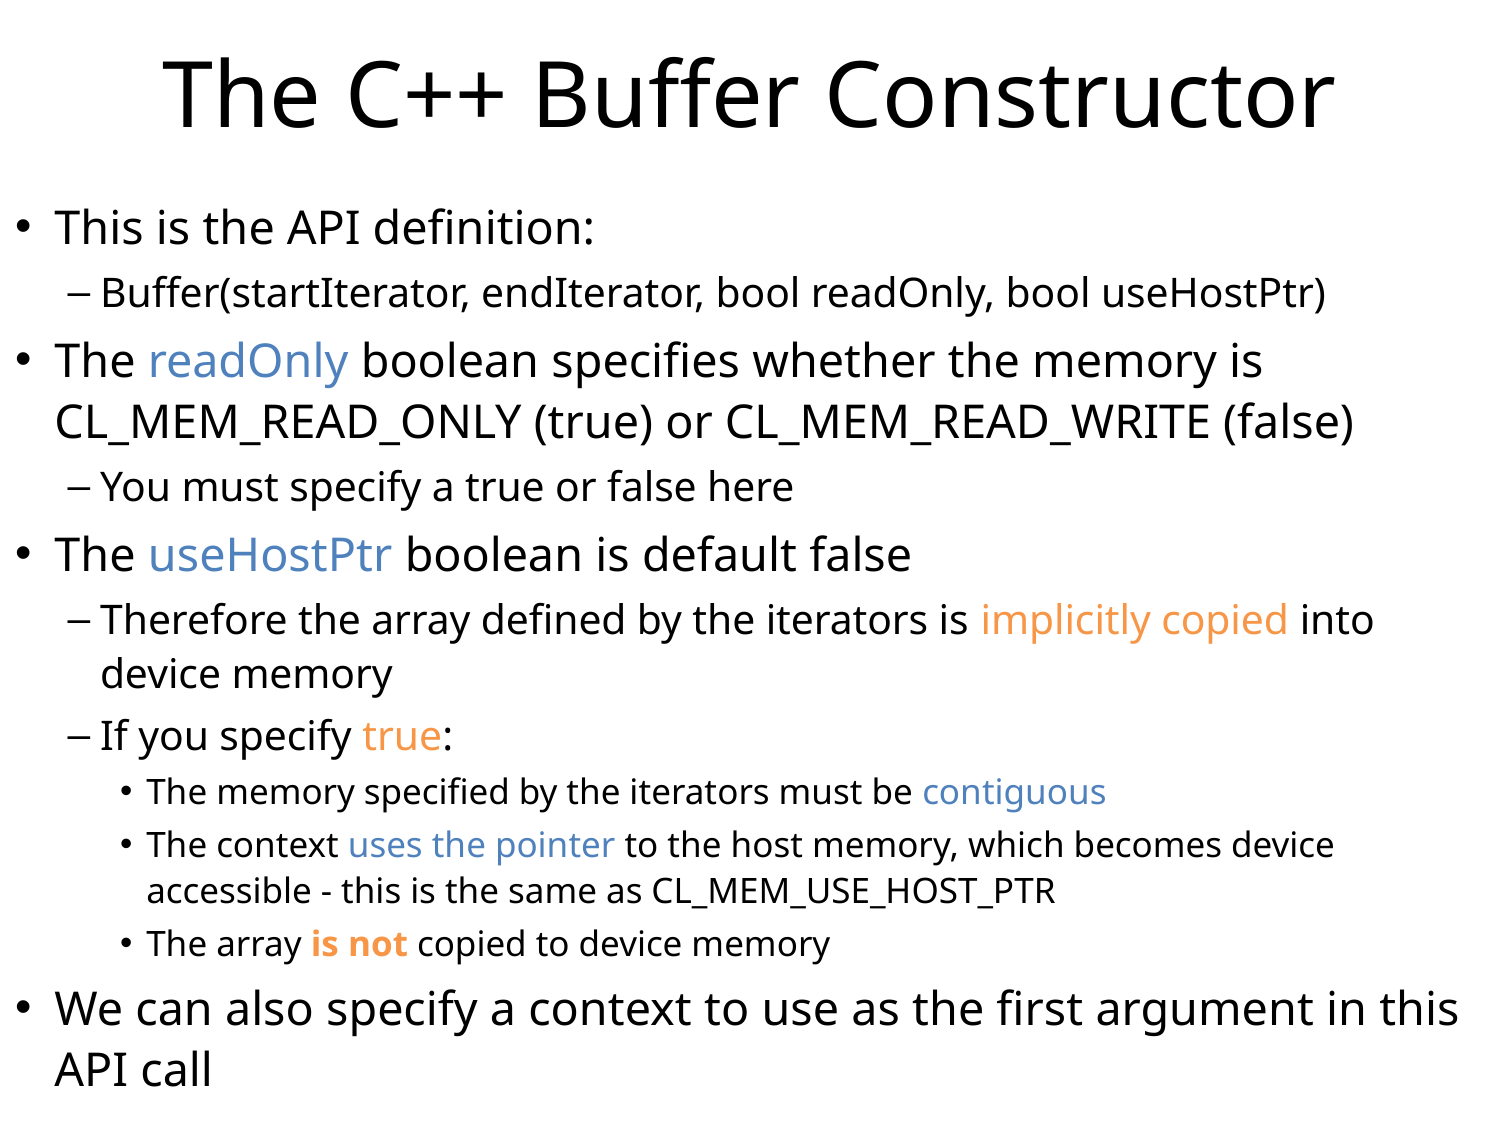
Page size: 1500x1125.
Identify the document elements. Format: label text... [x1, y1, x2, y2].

list This is the API definition: Buffer(startIterator, endIterator, bool readOnly, bool useHostPtr) The readOnly boolean specifies whether the memory is CL_MEM_READ_ONLY (true) or CL_MEM_READ_WRITE (false) You must specify a true or false here The useHostPtr boolean is default false Therefore the array defined by the iterators is implicitly copied into device memory If you specify true: The memory specified by the iterators must be contiguous The context uses the pointer to the host memory, which becomes device accessible - this is the same as CL_MEM_USE_HOST_PTR The array is not copied to device memory We can also specify a context to use as the first argument in this API call [0, 184, 1500, 1106]
title The C++ Buffer Constructor [75, 0, 1425, 184]
